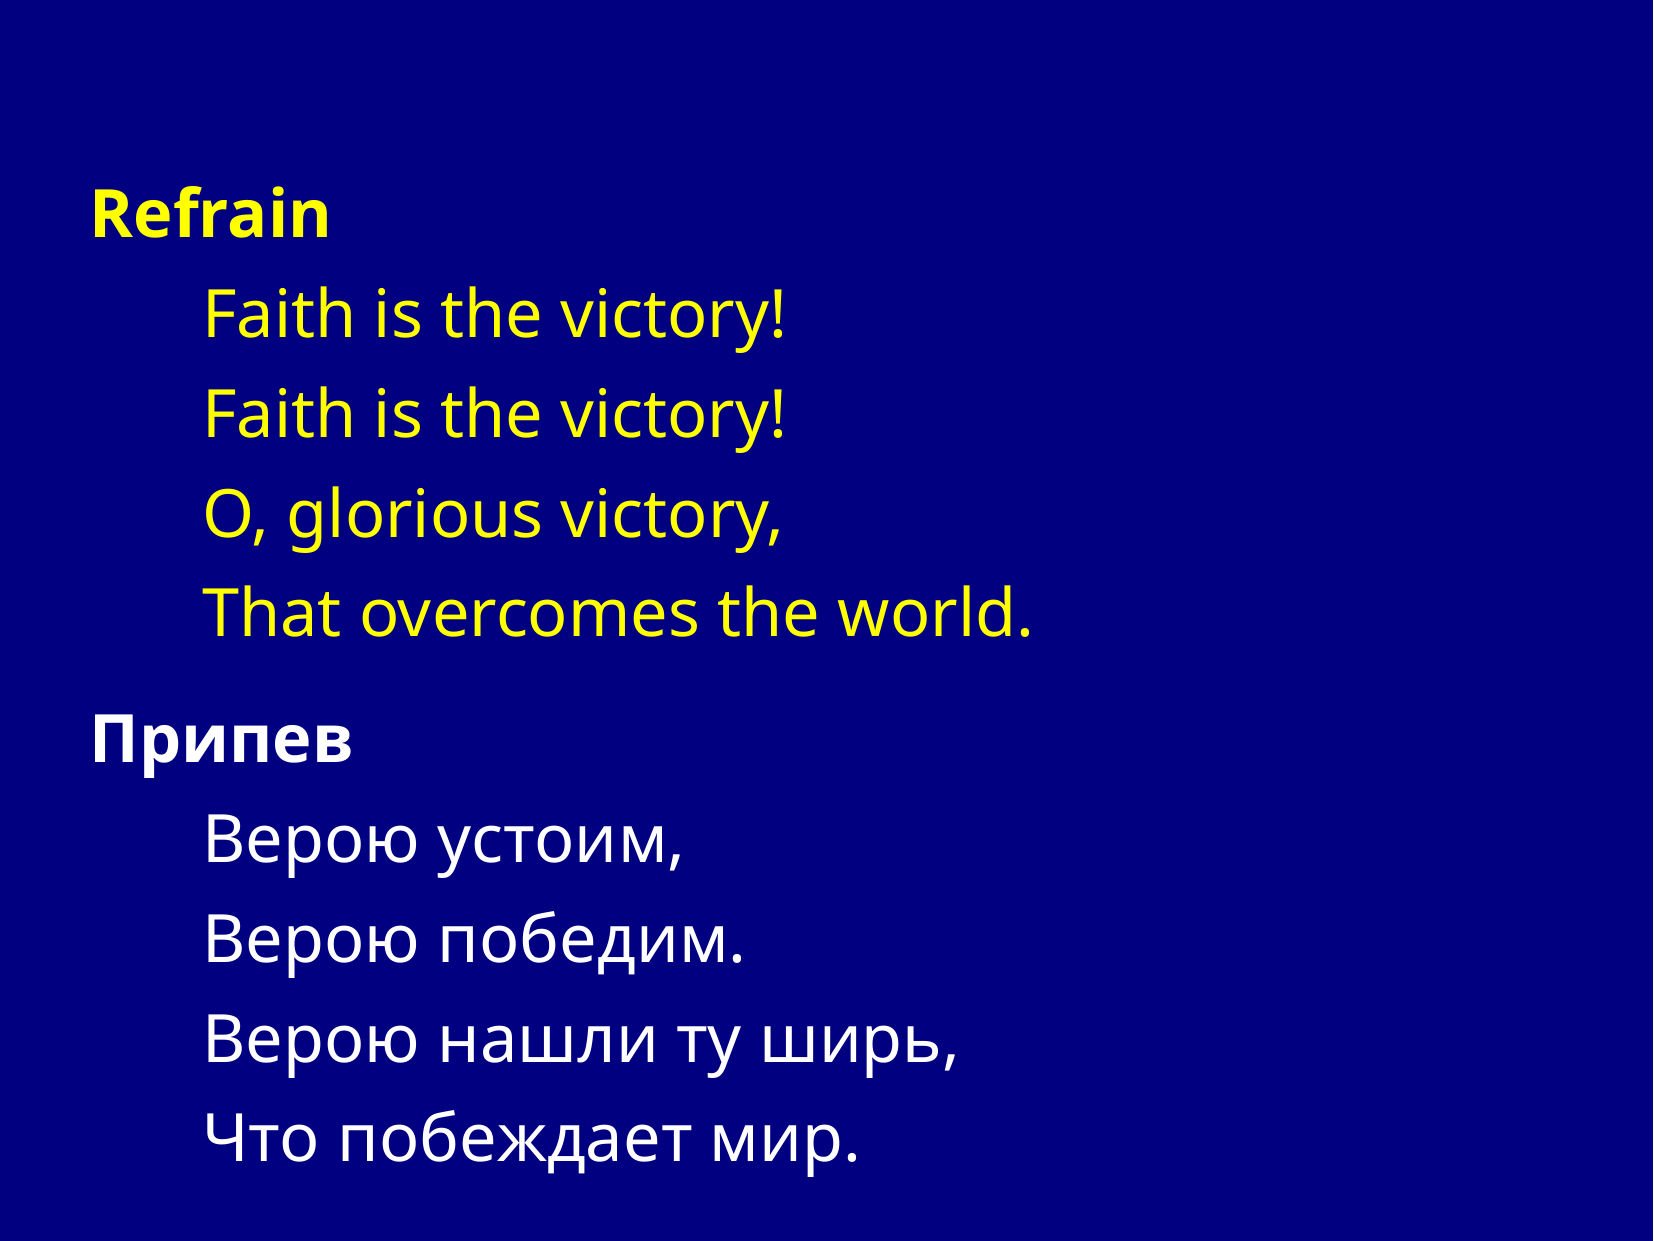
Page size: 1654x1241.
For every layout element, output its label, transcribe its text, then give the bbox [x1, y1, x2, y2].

text_box Припев Верою устоим, Верою победим. Верою нашли ту ширь, Что побеждает мир. [75, 675, 1576, 1163]
text_box Refrain Faith is the victory! Faith is the victory! O, glorious victory, That overcomes the world. [75, 150, 1576, 638]
